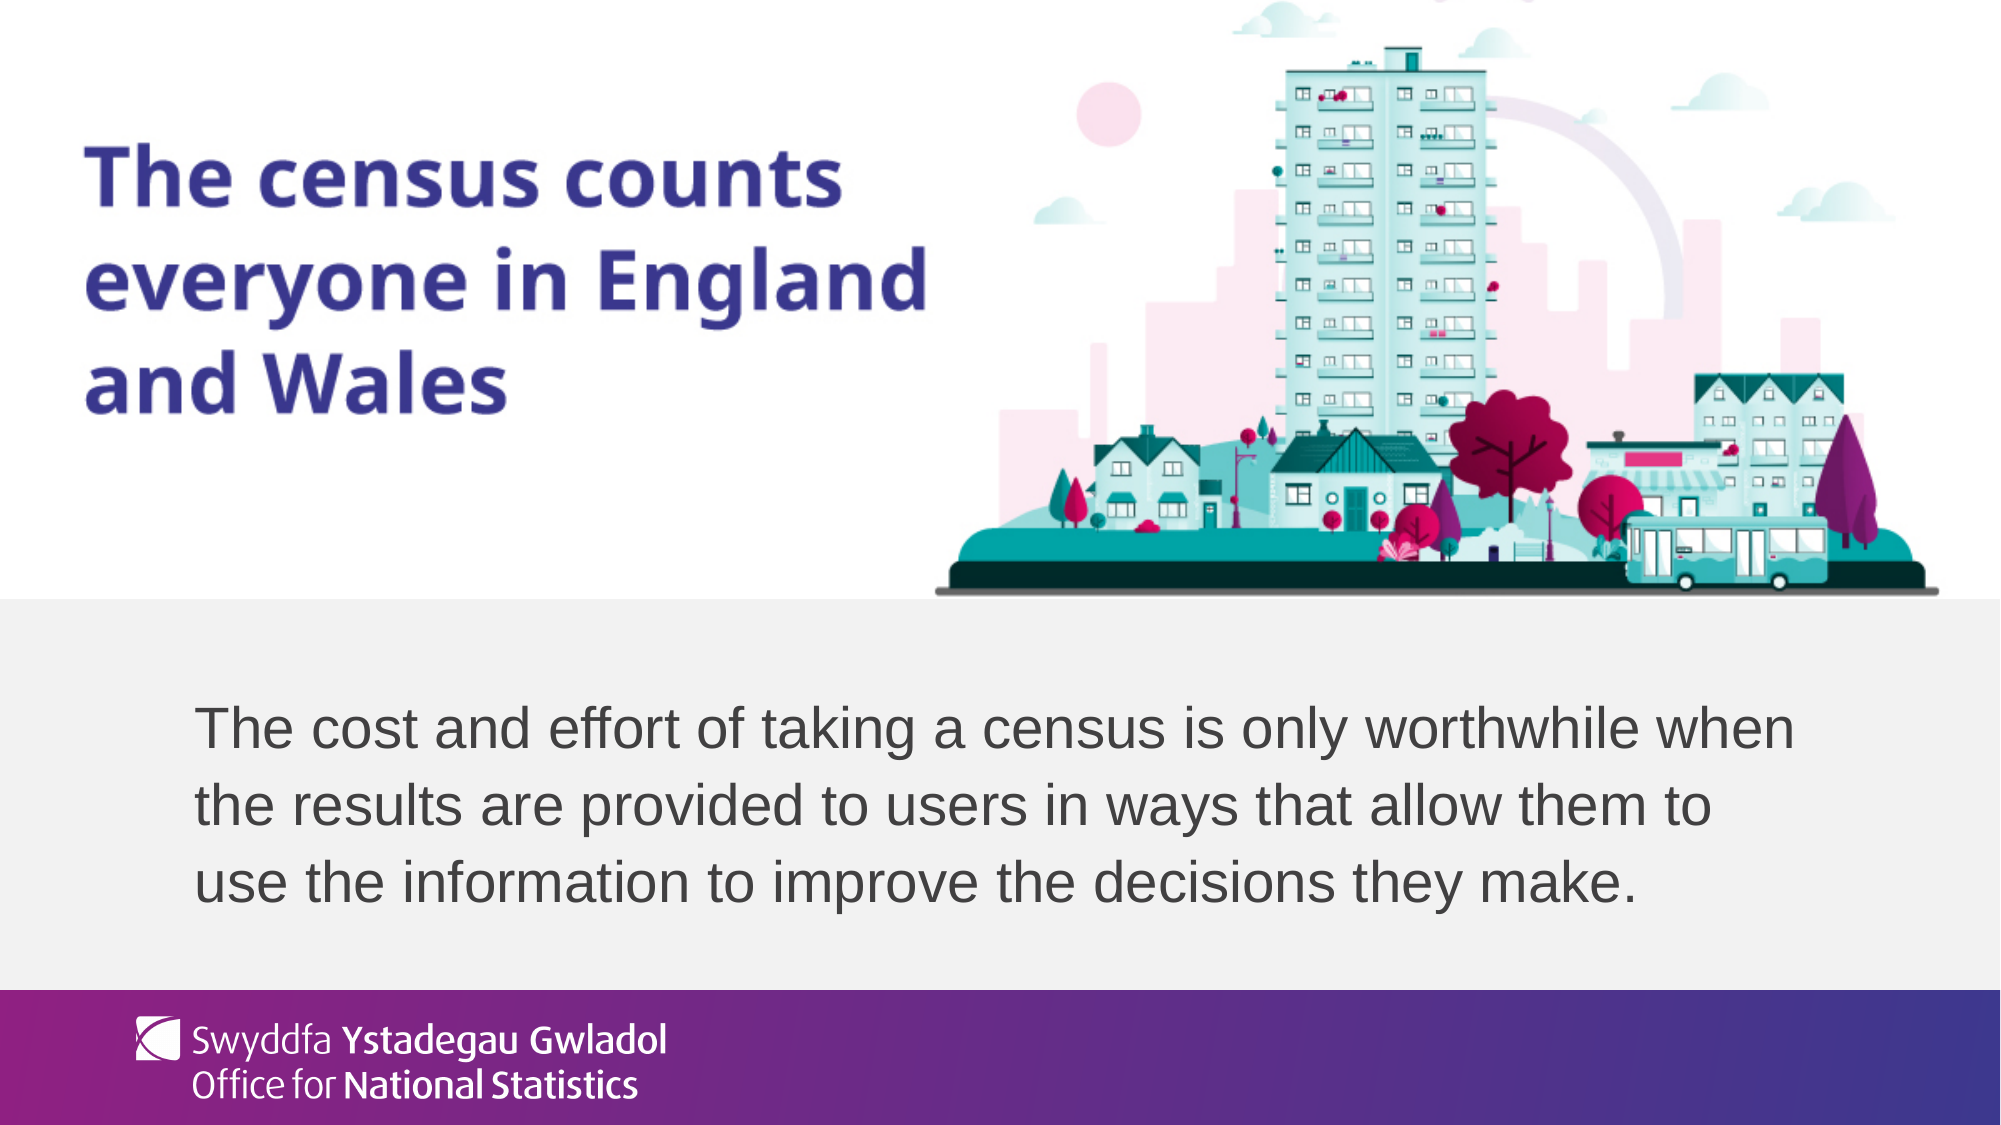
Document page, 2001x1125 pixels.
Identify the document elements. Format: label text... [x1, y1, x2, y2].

picture [0, 0, 2000, 599]
list The cost and effort of taking a census is only worthwhile when the results are provided to users in ways that allow them to use the information to improve the decisions they make. [194, 683, 1806, 911]
